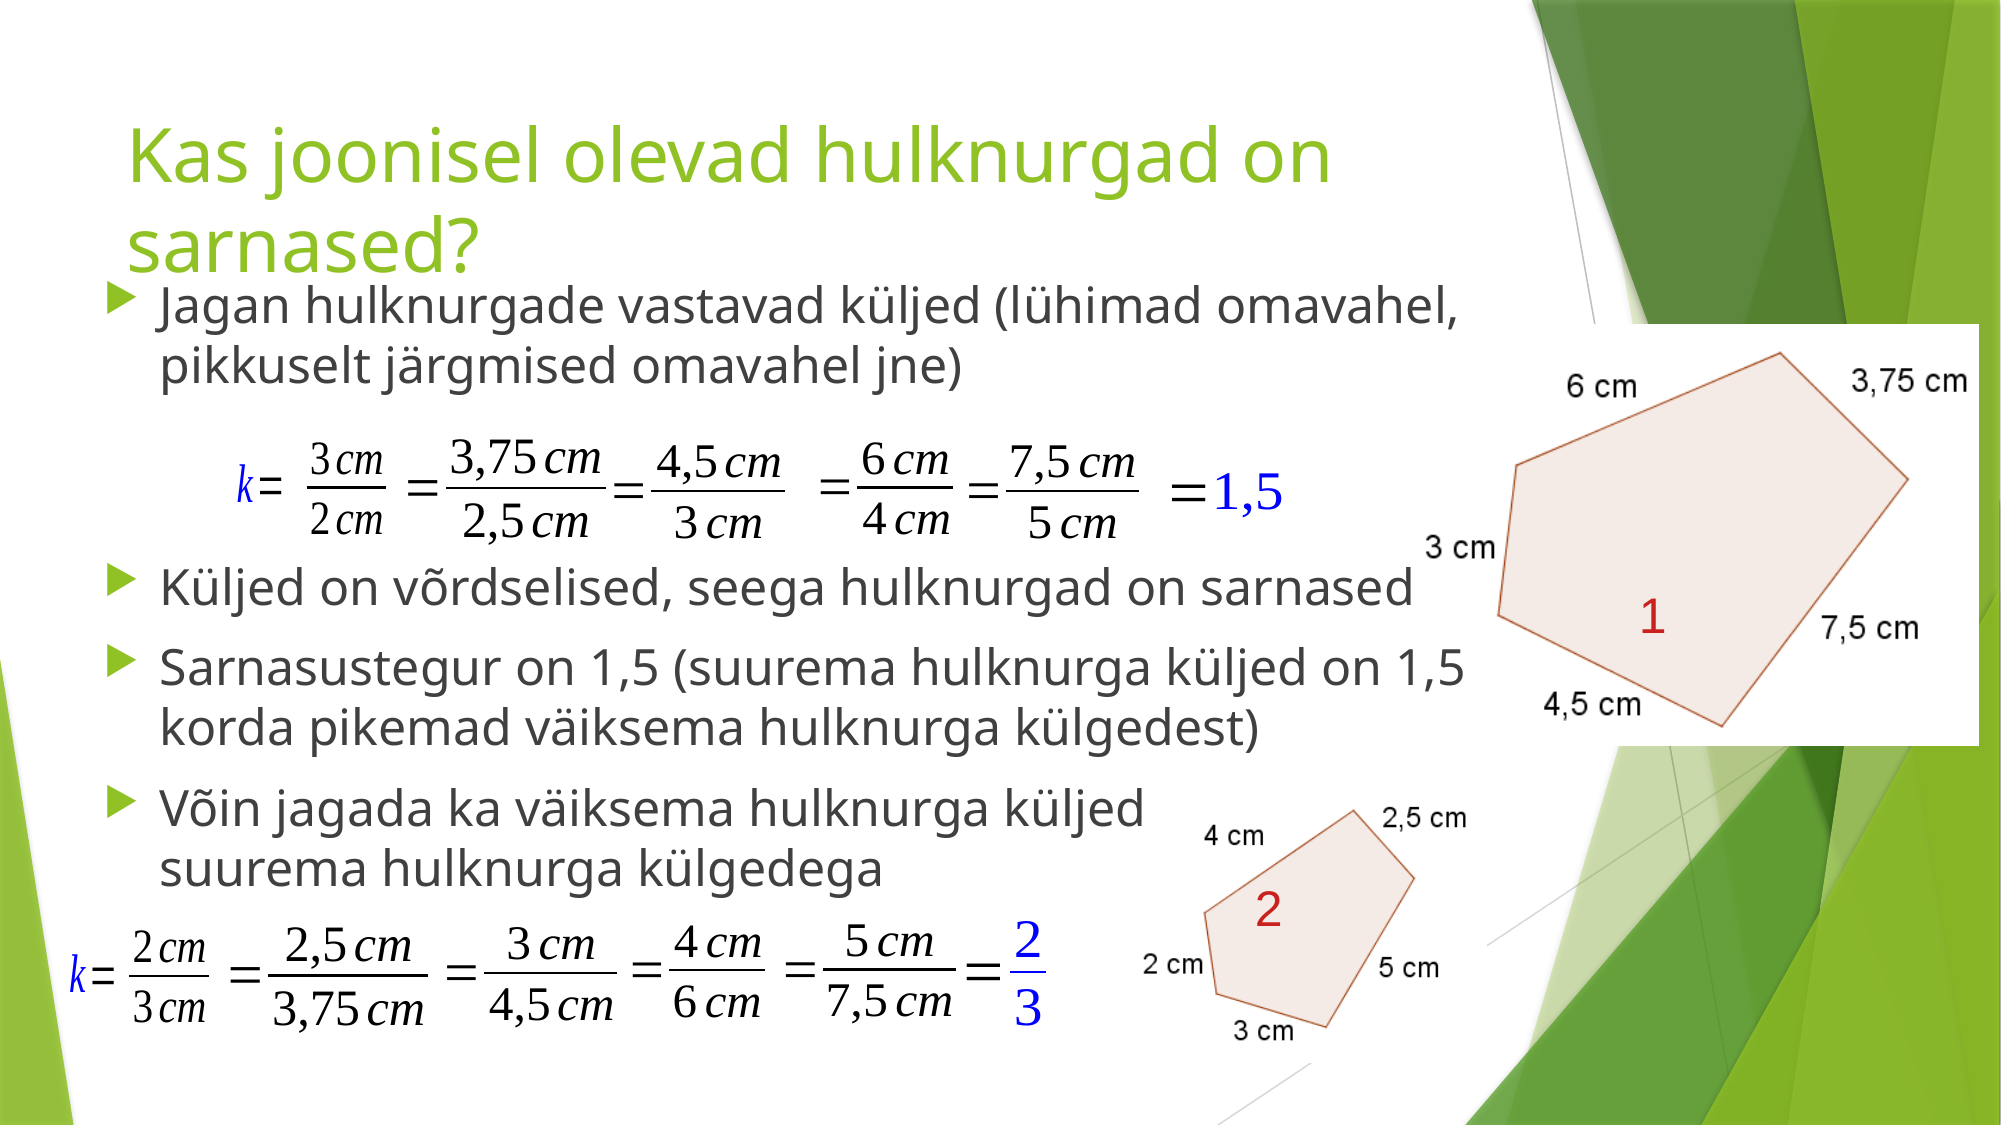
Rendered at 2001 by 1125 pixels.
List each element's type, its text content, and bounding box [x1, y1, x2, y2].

title Kas joonisel olevad hulknurgad on sarnased? [111, 100, 1522, 318]
chart [226, 427, 1300, 550]
picture [1499, 324, 1979, 746]
list Jagan hulknurgade vastavad küljed (lühimad omavahel, pikkuselt järgmised omavahel jne) Küljed on võrdselised, seega hulknurgad on sarnased Sarnasustegur on 1,5 (suurema hulknurga küljed on 1,5 korda pikemad väiksema hulknurga külgedest) Võin jagada ka väiksema hulknurga küljed suurema hulknurga külgedega [88, 265, 1499, 1063]
text_box 2 [1240, 874, 1298, 945]
text_box 1 [1624, 580, 1682, 652]
chart [59, 907, 1063, 1038]
